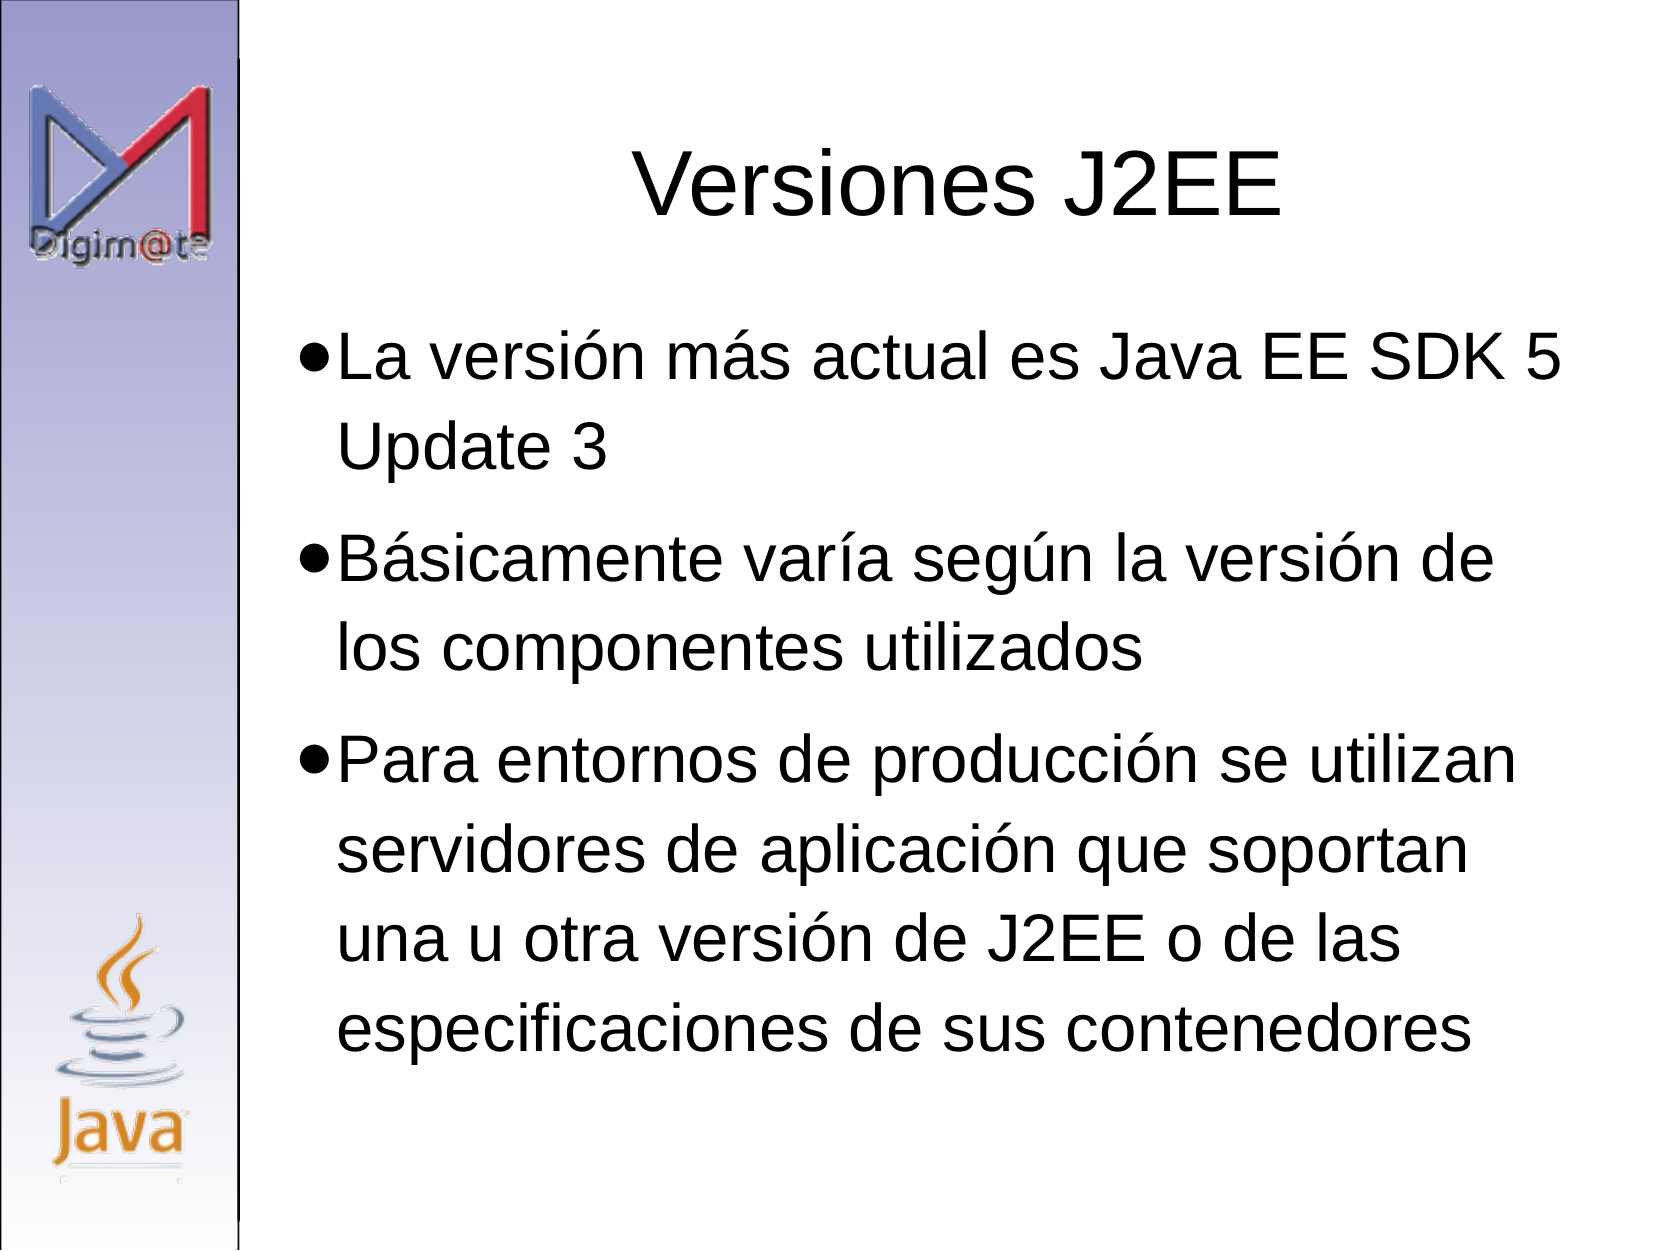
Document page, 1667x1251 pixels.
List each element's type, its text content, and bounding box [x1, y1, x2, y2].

list La versión más actual es Java EE SDK 5 Update 3 Básicamente varía según la versión de los componentes utilizados Para entornos de producción se utilizan servidores de aplicación que soportan una u otra versión de J2EE o de las especificaciones de sus contenedores [267, 297, 1596, 1130]
title Versiones J2EE [267, 65, 1650, 281]
picture [0, 0, 1667, 1250]
